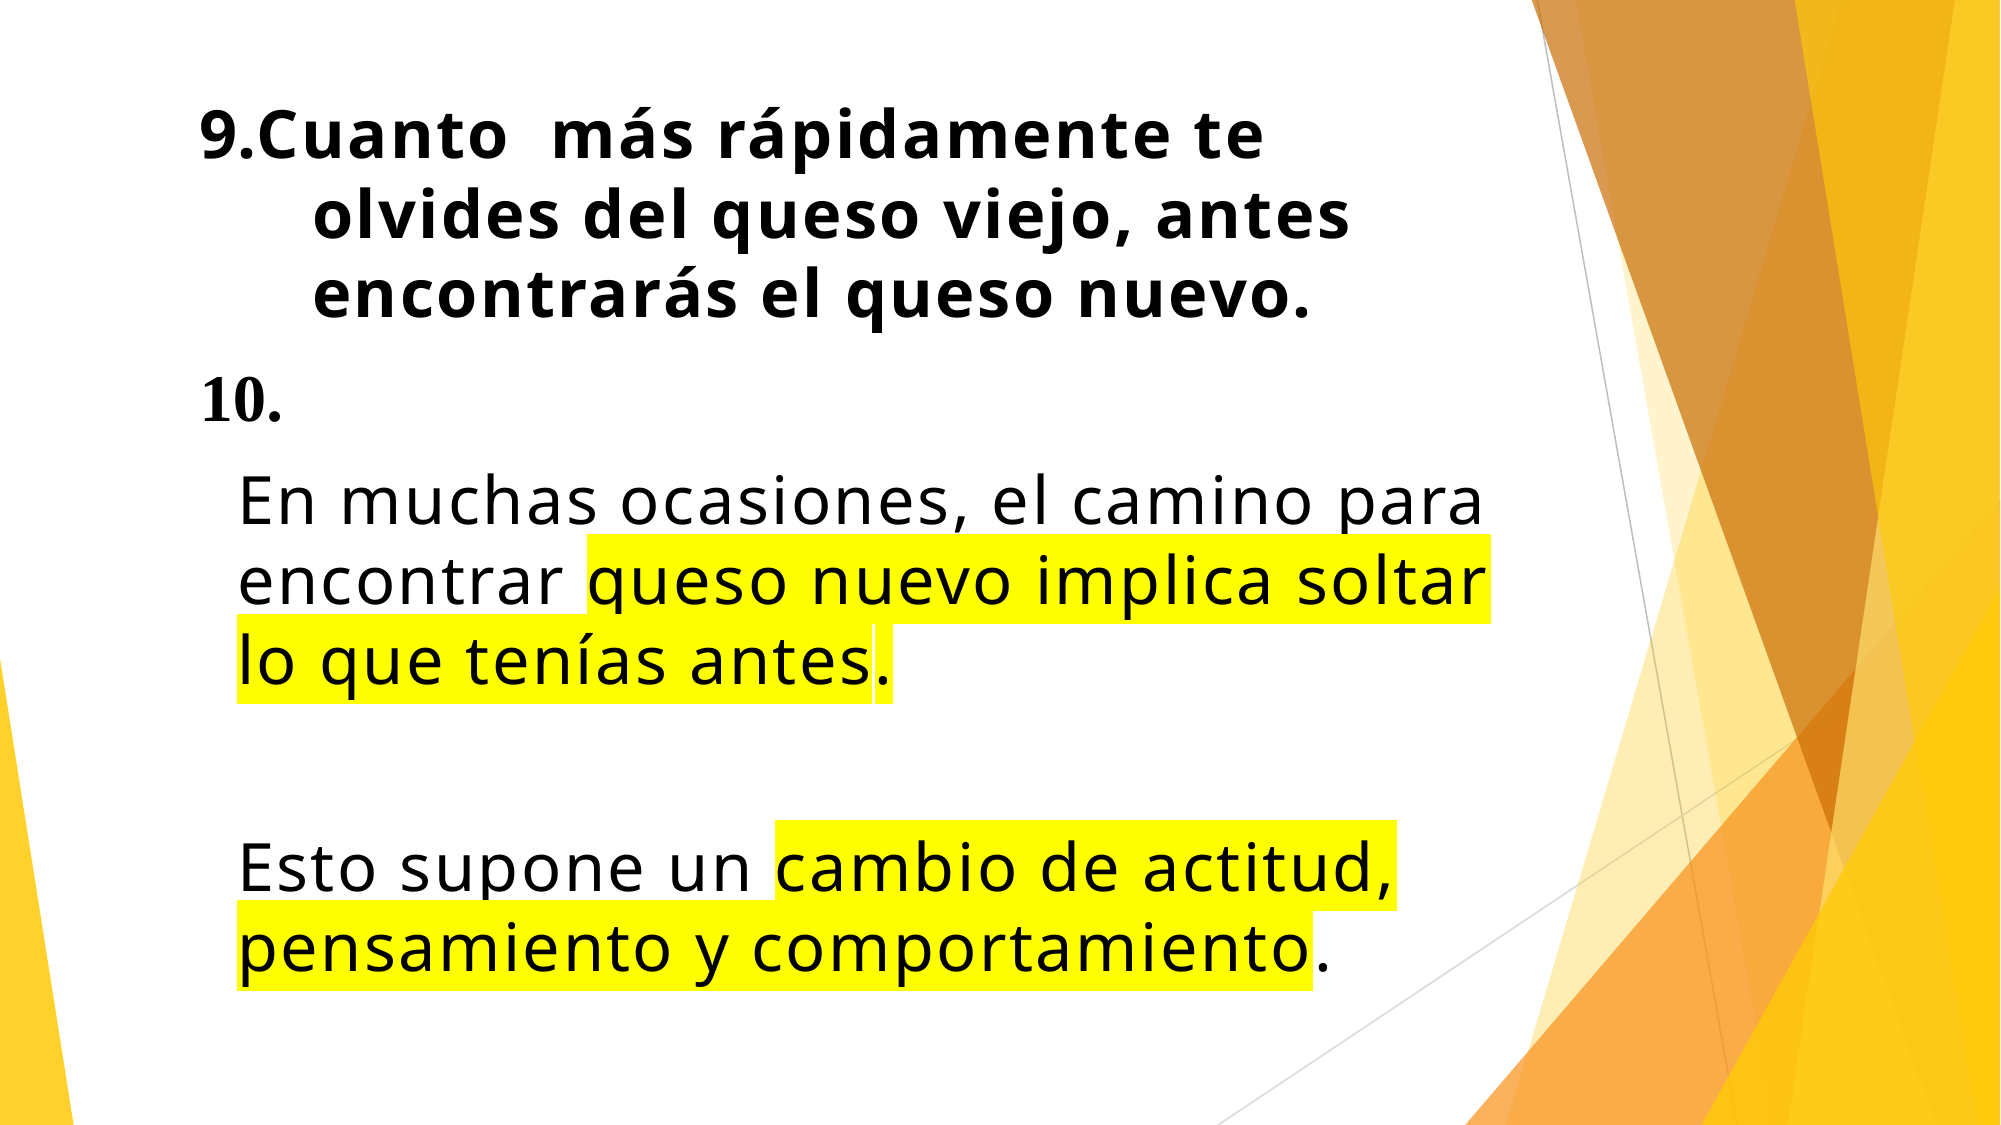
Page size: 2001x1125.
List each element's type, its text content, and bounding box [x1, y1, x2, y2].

text_box Cuanto más rápidamente te olvides del queso viejo, antes encontrarás el queso nuevo. En muchas ocasiones, el camino para encontrar queso nuevo implica soltar lo que tenías antes. Esto supone un cambio de actitud, pensamiento y comportamiento. [184, 83, 1533, 1000]
